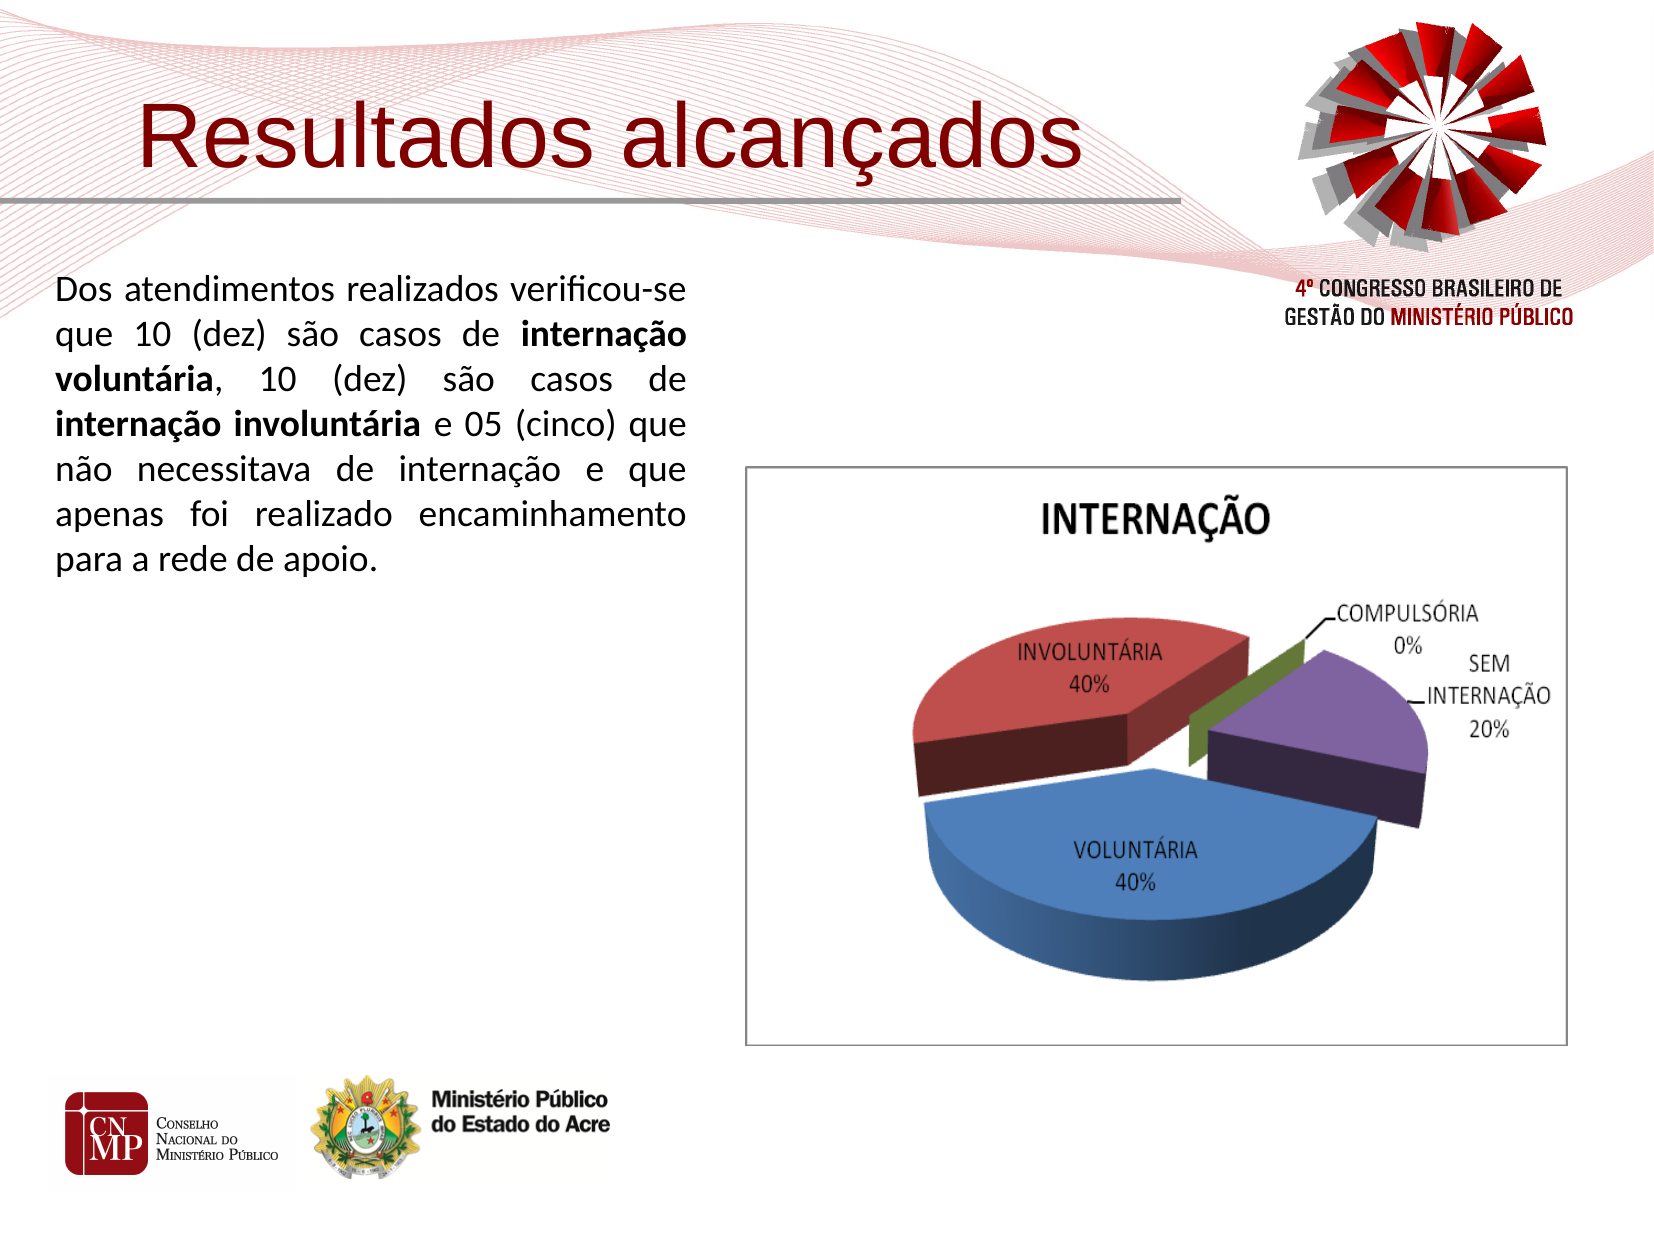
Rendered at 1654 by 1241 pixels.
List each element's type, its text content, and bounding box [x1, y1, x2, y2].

picture [744, 466, 1568, 1046]
picture [47, 1074, 296, 1193]
picture [310, 1074, 610, 1182]
text_box Dos atendimentos realizados verificou-se que 10 (dez) são casos de internação voluntária, 10 (dez) são casos de internação involuntária e 05 (cinco) que não necessitava de internação e que apenas foi realizado encaminhamento para a rede de apoio. [40, 256, 709, 591]
text_box Resultados alcançados [29, 77, 1193, 195]
picture [0, 9, 1654, 325]
